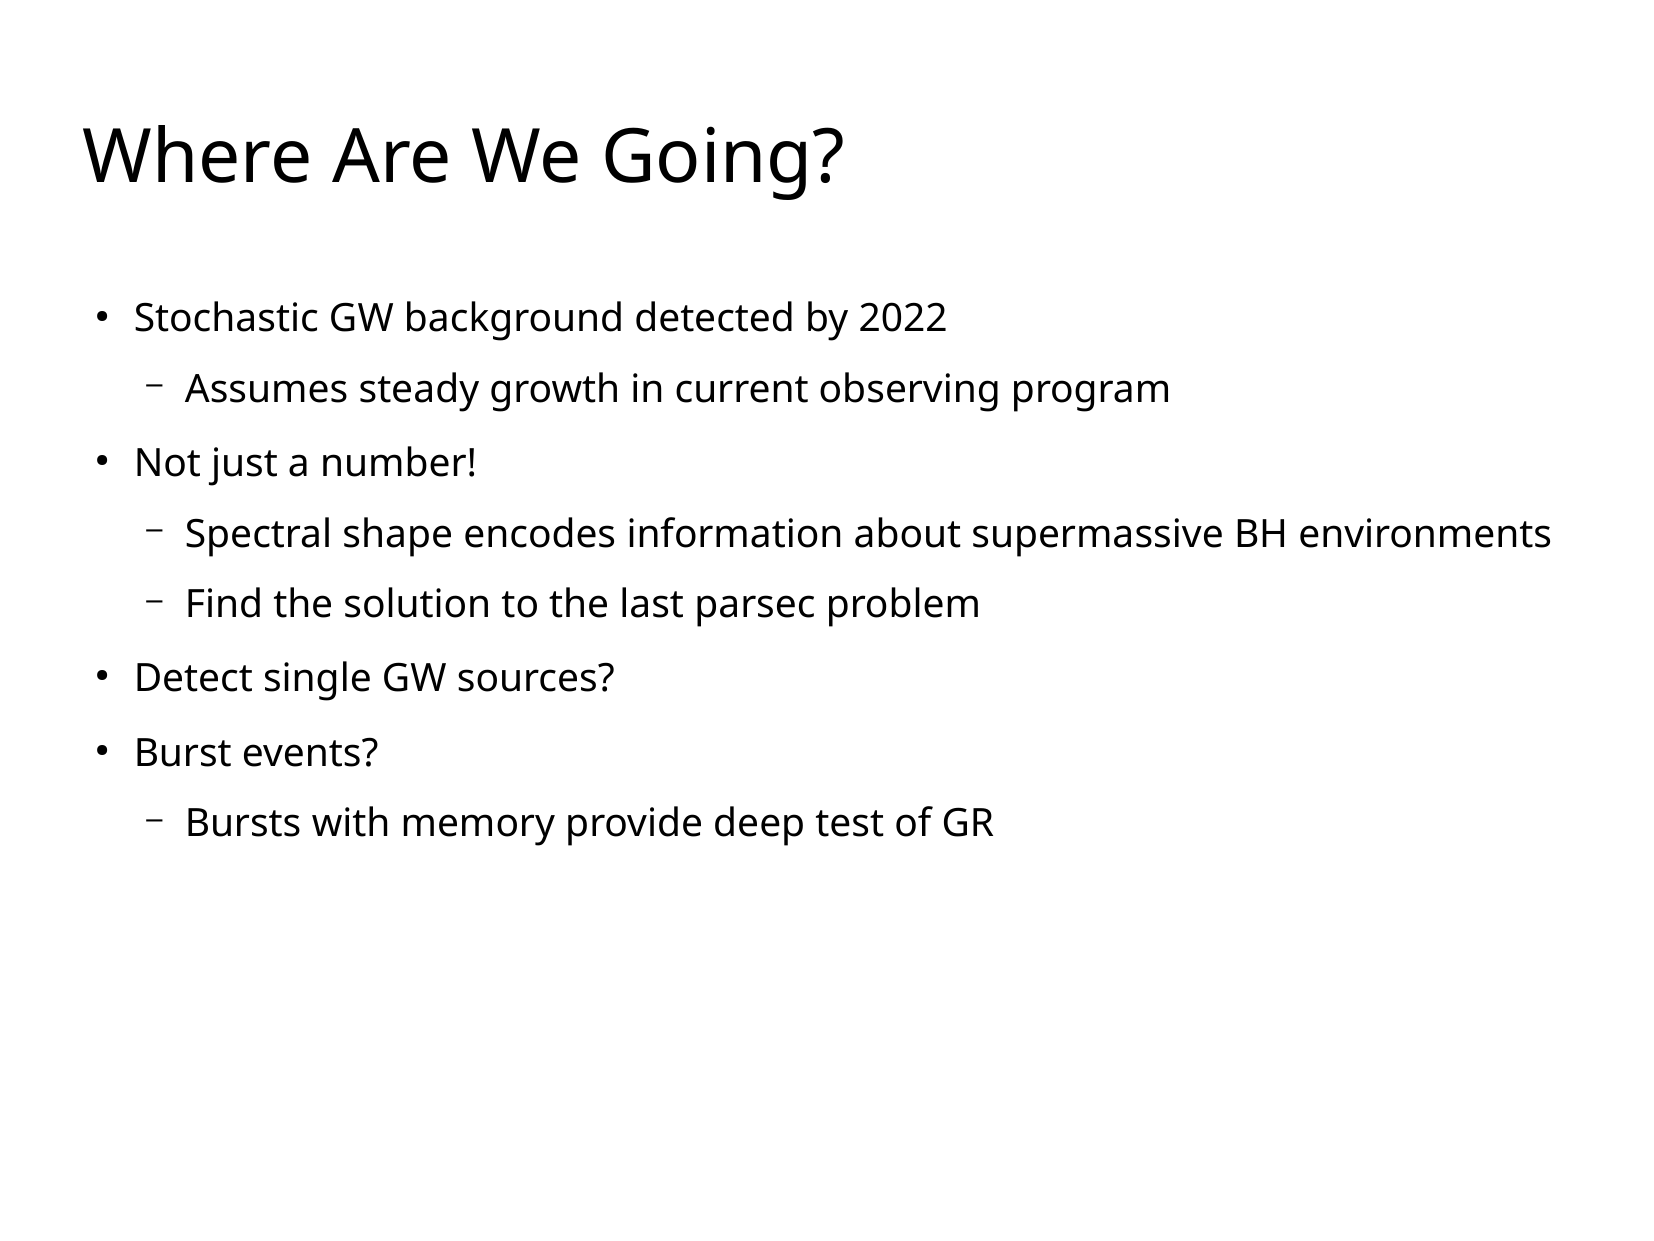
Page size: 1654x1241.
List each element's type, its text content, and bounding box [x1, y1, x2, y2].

list Stochastic GW background detected by 2022 Assumes steady growth in current observing program Not just a number! Spectral shape encodes information about supermassive BH environments Find the solution to the last parsec problem Detect single GW sources? Burst events? Bursts with memory provide deep test of GR Constrain (detect?) cosmic strings Eventually measure anisotropies in GW background [82, 290, 1571, 1010]
title Where Are We Going? [82, 49, 1571, 257]
